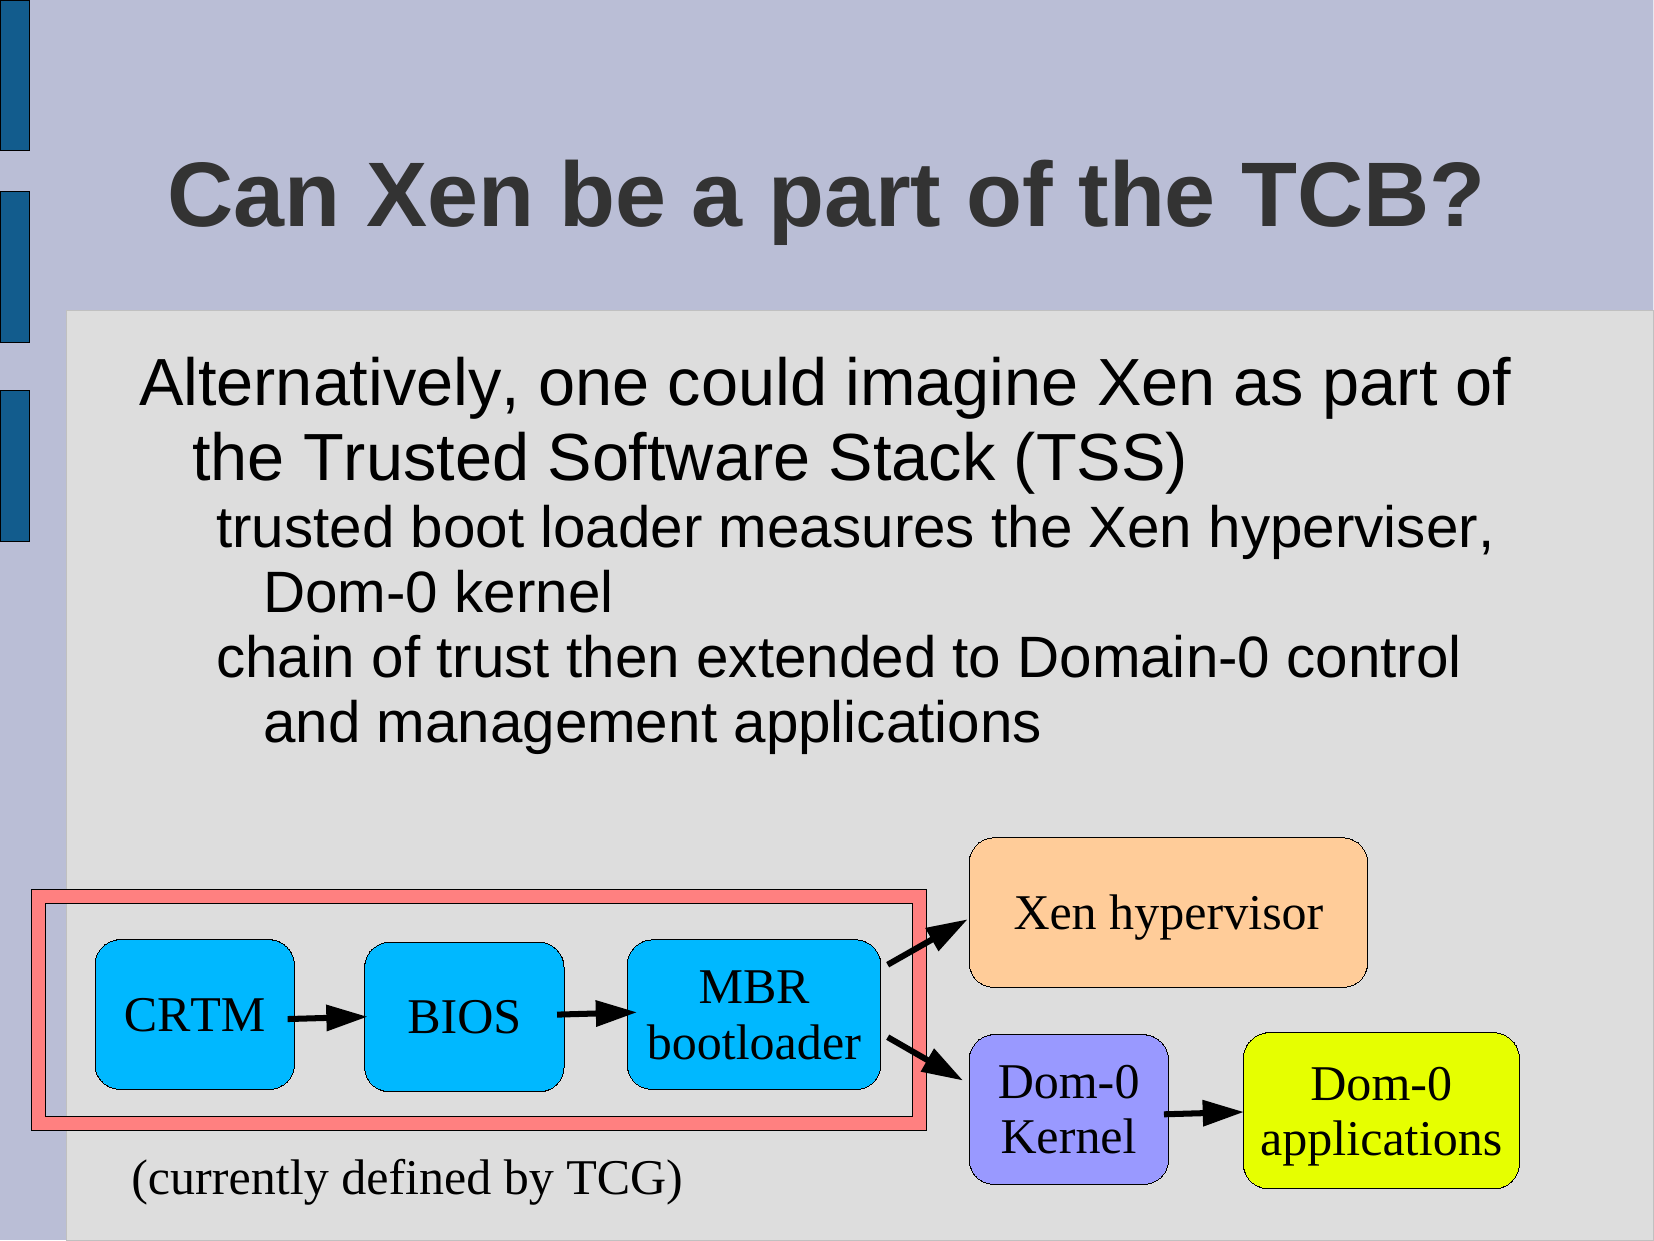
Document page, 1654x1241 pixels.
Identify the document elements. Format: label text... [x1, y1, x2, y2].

title Can Xen be a part of the TCB? [121, 91, 1534, 299]
text_box (currently defined by TCG) [131, 1150, 868, 1211]
list Alternatively, one could imagine Xen as part of the Trusted Software Stack (TSS) trusted boot loader measures the Xen hyperviser, Dom-0 kernel chain of trust then extended to Domain-0 control and management applications [121, 344, 1534, 809]
text_box [31, 889, 927, 1131]
text_box [912, 947, 927, 1055]
text_box CRTM [95, 939, 295, 1090]
text_box BIOS [364, 942, 565, 1092]
text_box Dom-0 Kernel [969, 1034, 1169, 1185]
text_box MBR bootloader [627, 939, 881, 1090]
text_box Dom-0 applications [1243, 1032, 1520, 1189]
text_box Xen hypervisor [969, 837, 1368, 988]
